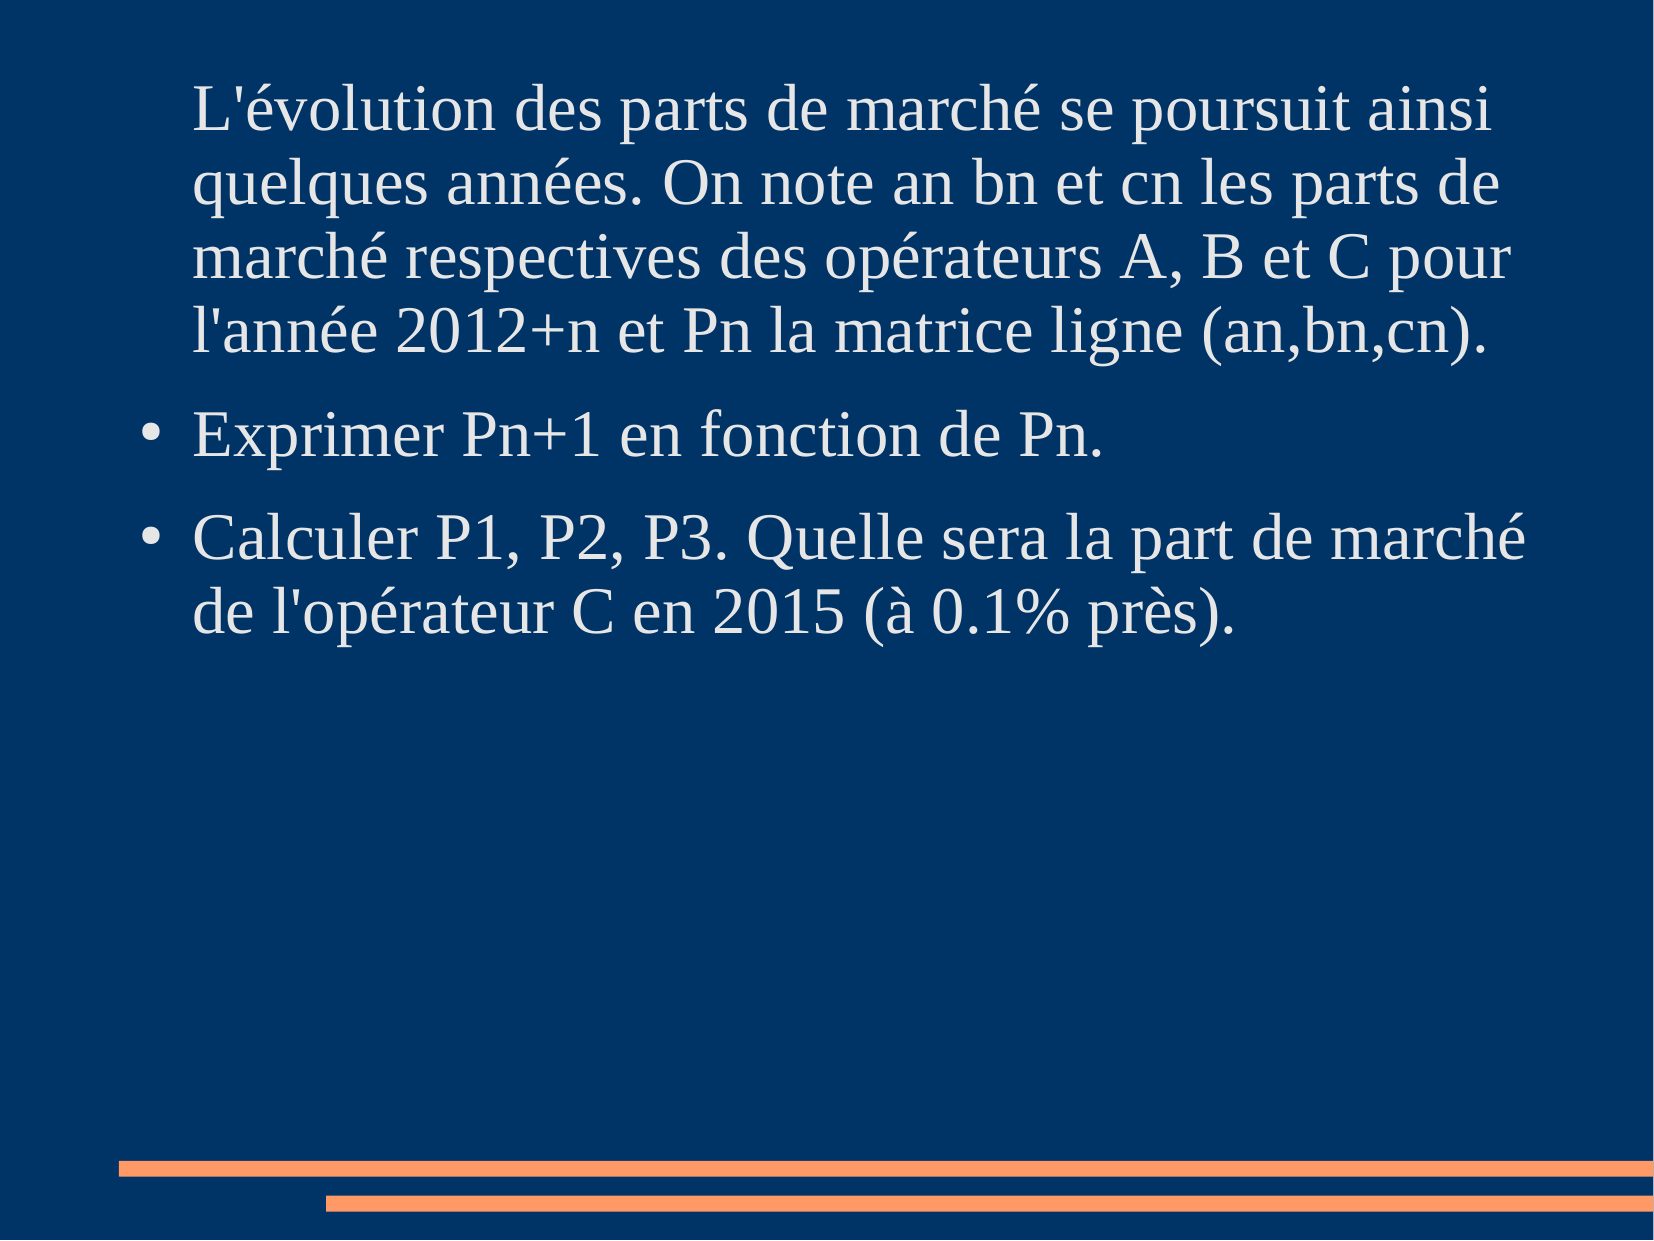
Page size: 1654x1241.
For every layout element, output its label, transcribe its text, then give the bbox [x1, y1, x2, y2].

list L'évolution des parts de marché se poursuit ainsi quelques années. On note an bn et cn les parts de marché respectives des opérateurs A, B et C pour l'année 2012+n et Pn la matrice ligne (an,bn,cn). Exprimer Pn+1 en fonction de Pn. Calculer P1, P2, P3. Quelle sera la part de marché de l'opérateur C en 2015 (à 0.1% près). [121, 70, 1561, 1132]
